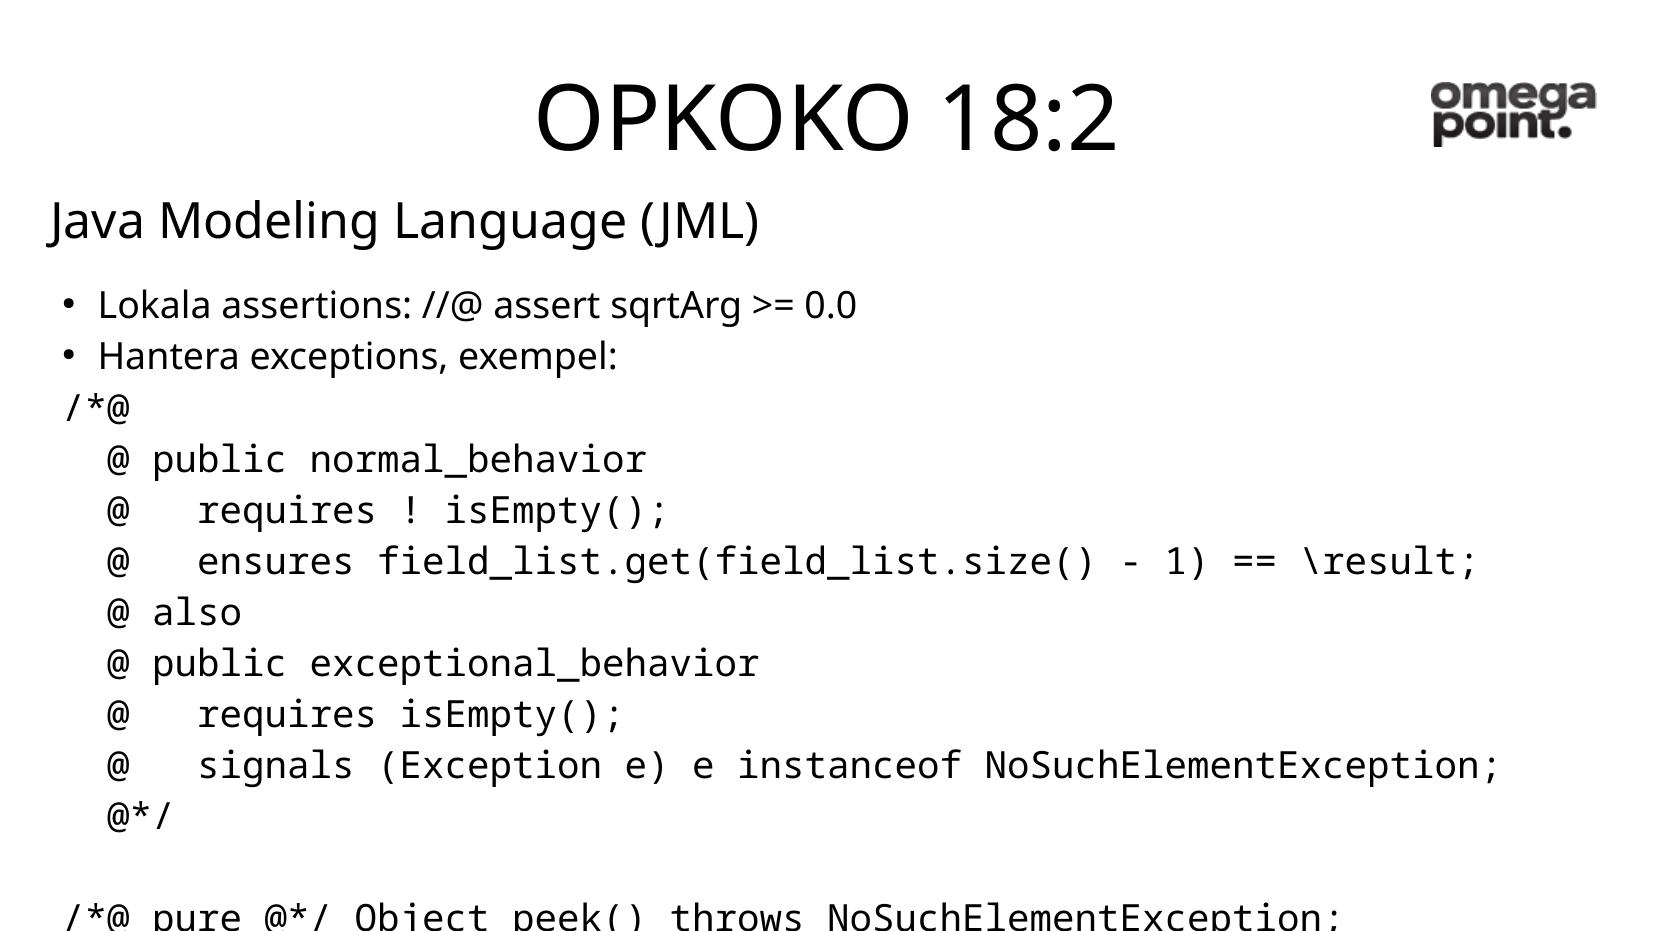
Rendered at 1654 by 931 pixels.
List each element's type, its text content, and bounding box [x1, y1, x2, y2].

text_box Lokala assertions: //@ assert sqrtArg >= 0.0 Hantera exceptions, exempel: /*@ @ public normal_behavior @ requires ! isEmpty(); @ ensures field_list.get(field_list.size() - 1) == \result; @ also @ public exceptional_behavior @ requires isEmpty(); @ signals (Exception e) e instanceof NoSuchElementException; @*/ /*@ pure @*/ Object peek() throws NoSuchElementException; [47, 271, 1630, 866]
text_box Java Modeling Language (JML) [35, 177, 1654, 931]
picture [1431, 82, 1597, 147]
title OPKOKO 18:2 [82, 37, 1571, 177]
